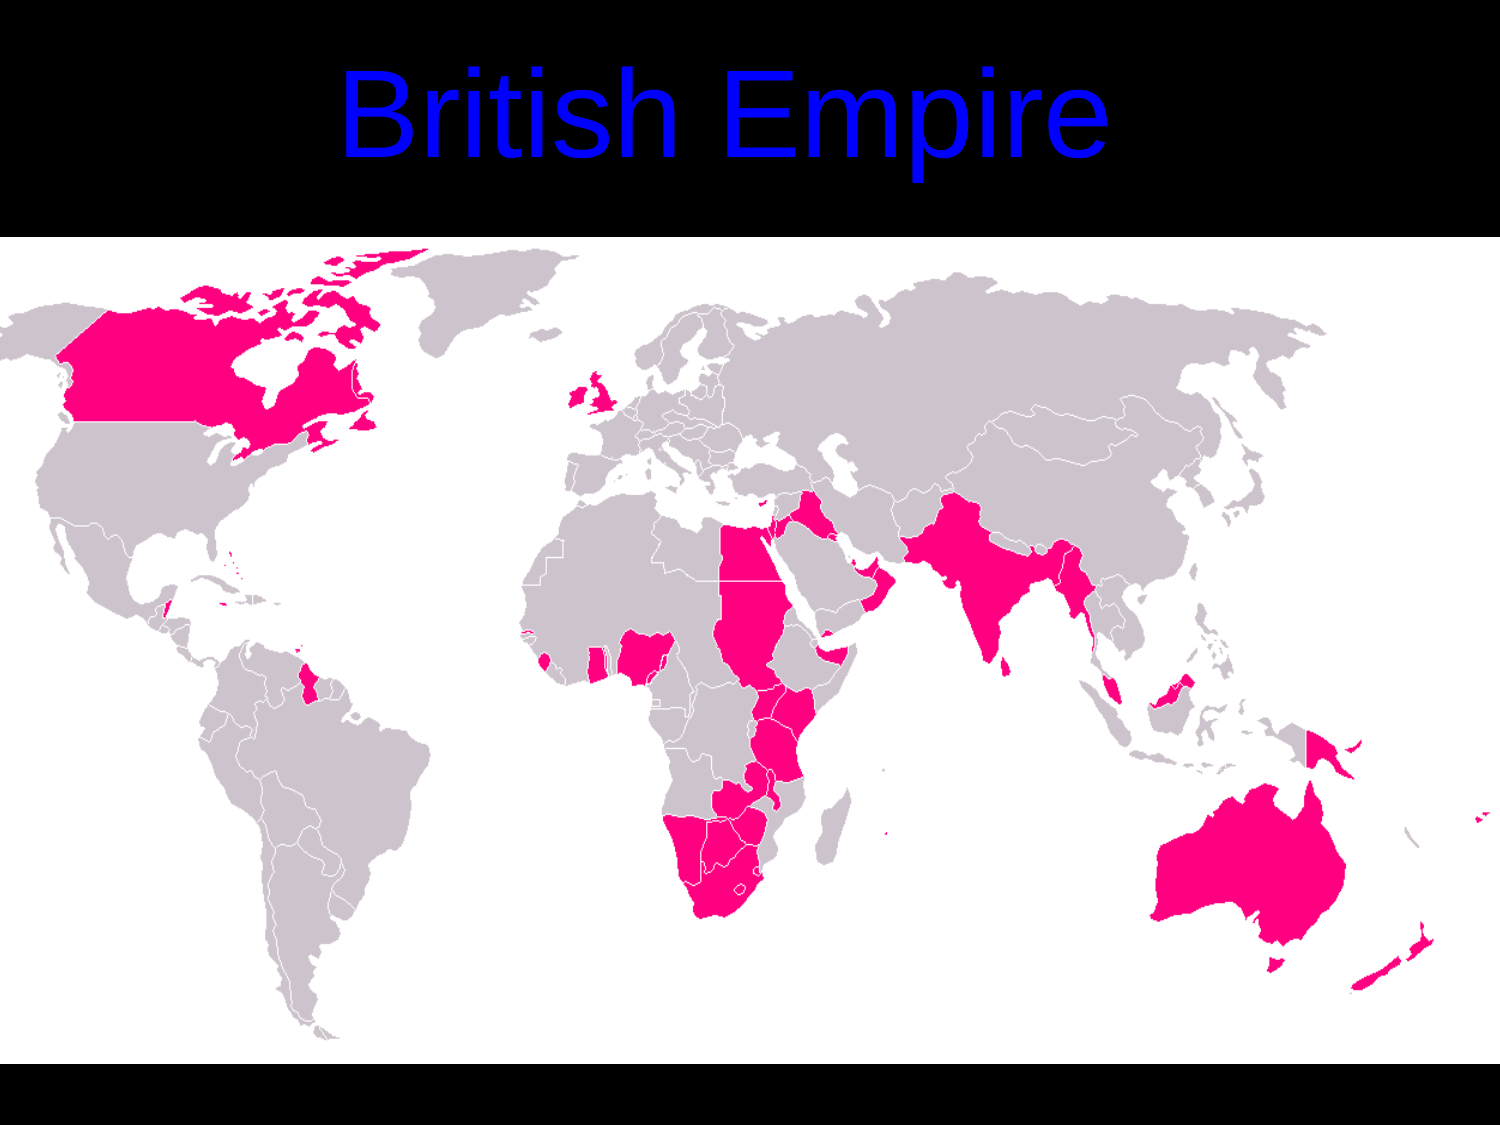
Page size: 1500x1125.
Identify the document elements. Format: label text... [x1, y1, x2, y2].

text_box British Empire [200, 24, 1251, 191]
picture [0, 237, 1500, 1064]
